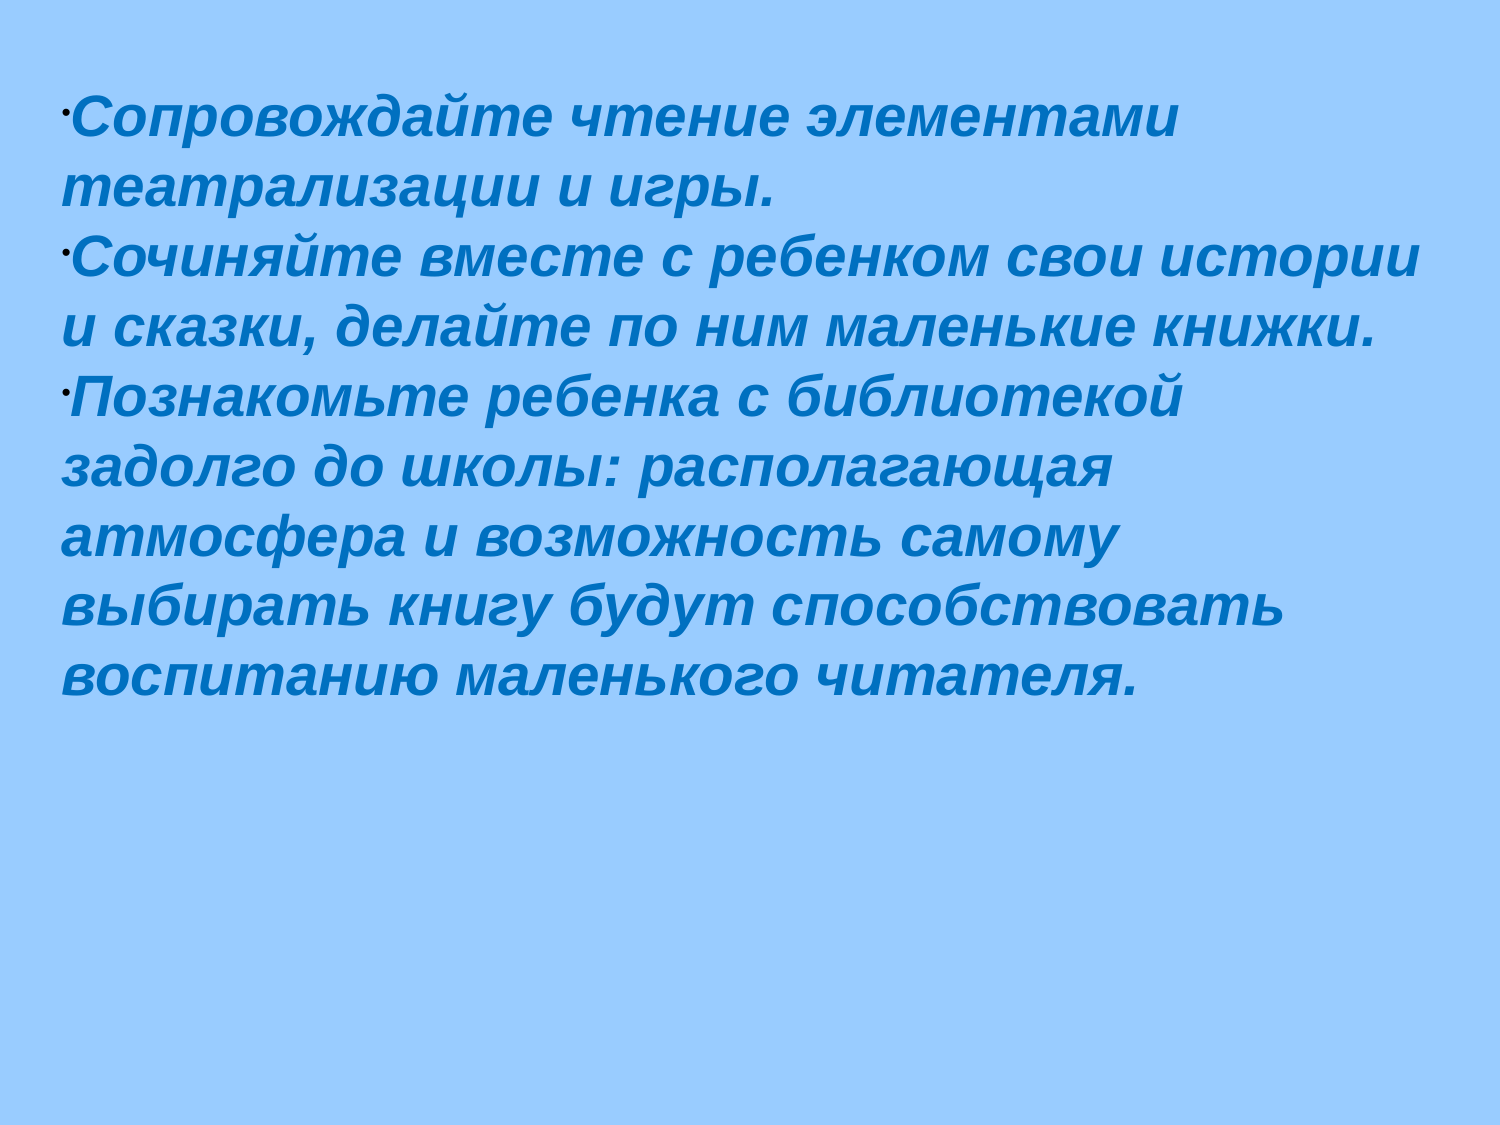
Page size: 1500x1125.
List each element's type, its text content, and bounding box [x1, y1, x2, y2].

text_box Сопровождайте чтение элементами театрализации и игры. Сочиняйте вместе с ребенком свои истории и сказки, делайте по ним маленькие книжки. Познакомьте ребенка с библиотекой задолго до школы: располагающая атмосфера и возможность самому выбирать книгу будут способствовать воспитанию маленького читателя. [46, 70, 1442, 715]
